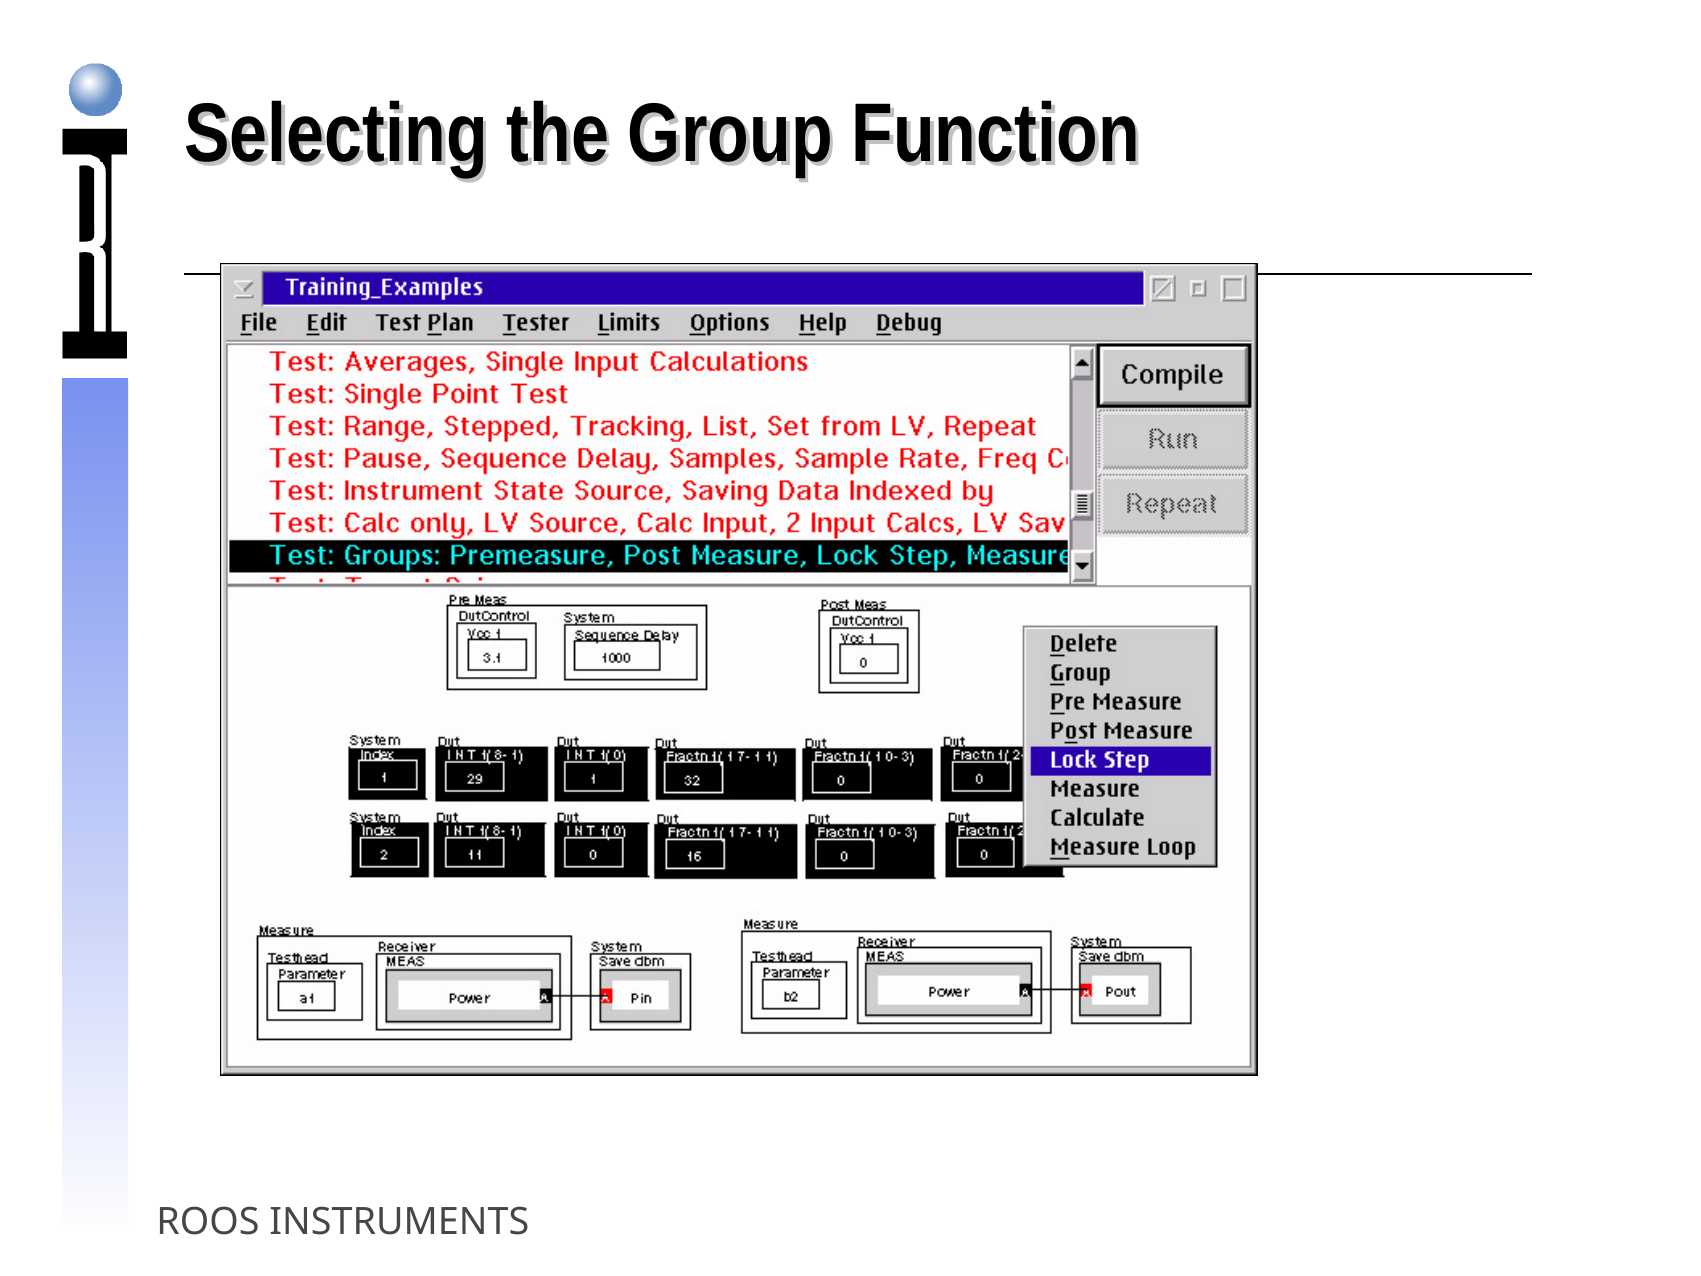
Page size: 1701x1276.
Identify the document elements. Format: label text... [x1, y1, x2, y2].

picture [220, 263, 1258, 1076]
text_box Selecting the Group Function [184, 92, 1539, 268]
